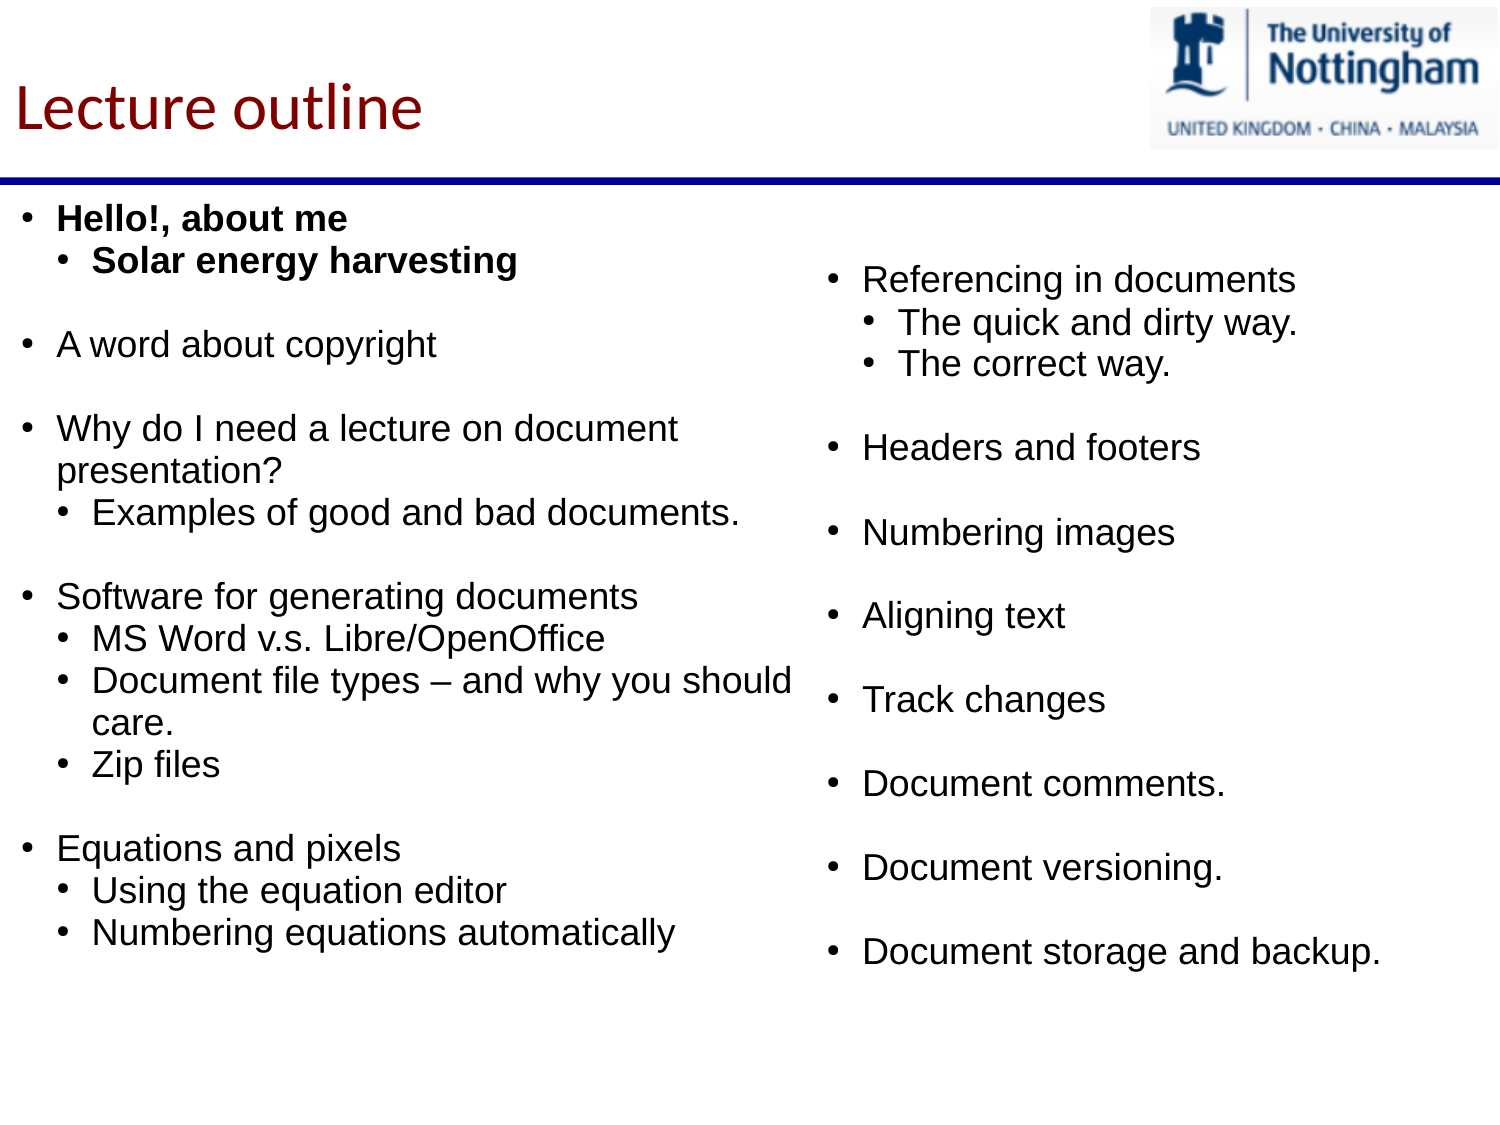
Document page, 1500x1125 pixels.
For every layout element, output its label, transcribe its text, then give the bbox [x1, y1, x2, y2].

text_box Hello!, about me Solar energy harvesting A word about copyright Why do I need a lecture on document presentation? Examples of good and bad documents. Software for generating documents MS Word v.s. Libre/OpenOffice Document file types – and why you should care. Zip files Equations and pixels Using the equation editor Numbering equations automatically [6, 190, 843, 1087]
text_box Referencing in documents The quick and dirty way. The correct way. Headers and footers Numbering images Aligning text Track changes Document comments. Document versioning. Document storage and backup. [811, 209, 1484, 1023]
picture [1150, 7, 1498, 150]
title Lecture outline [0, 24, 1363, 180]
